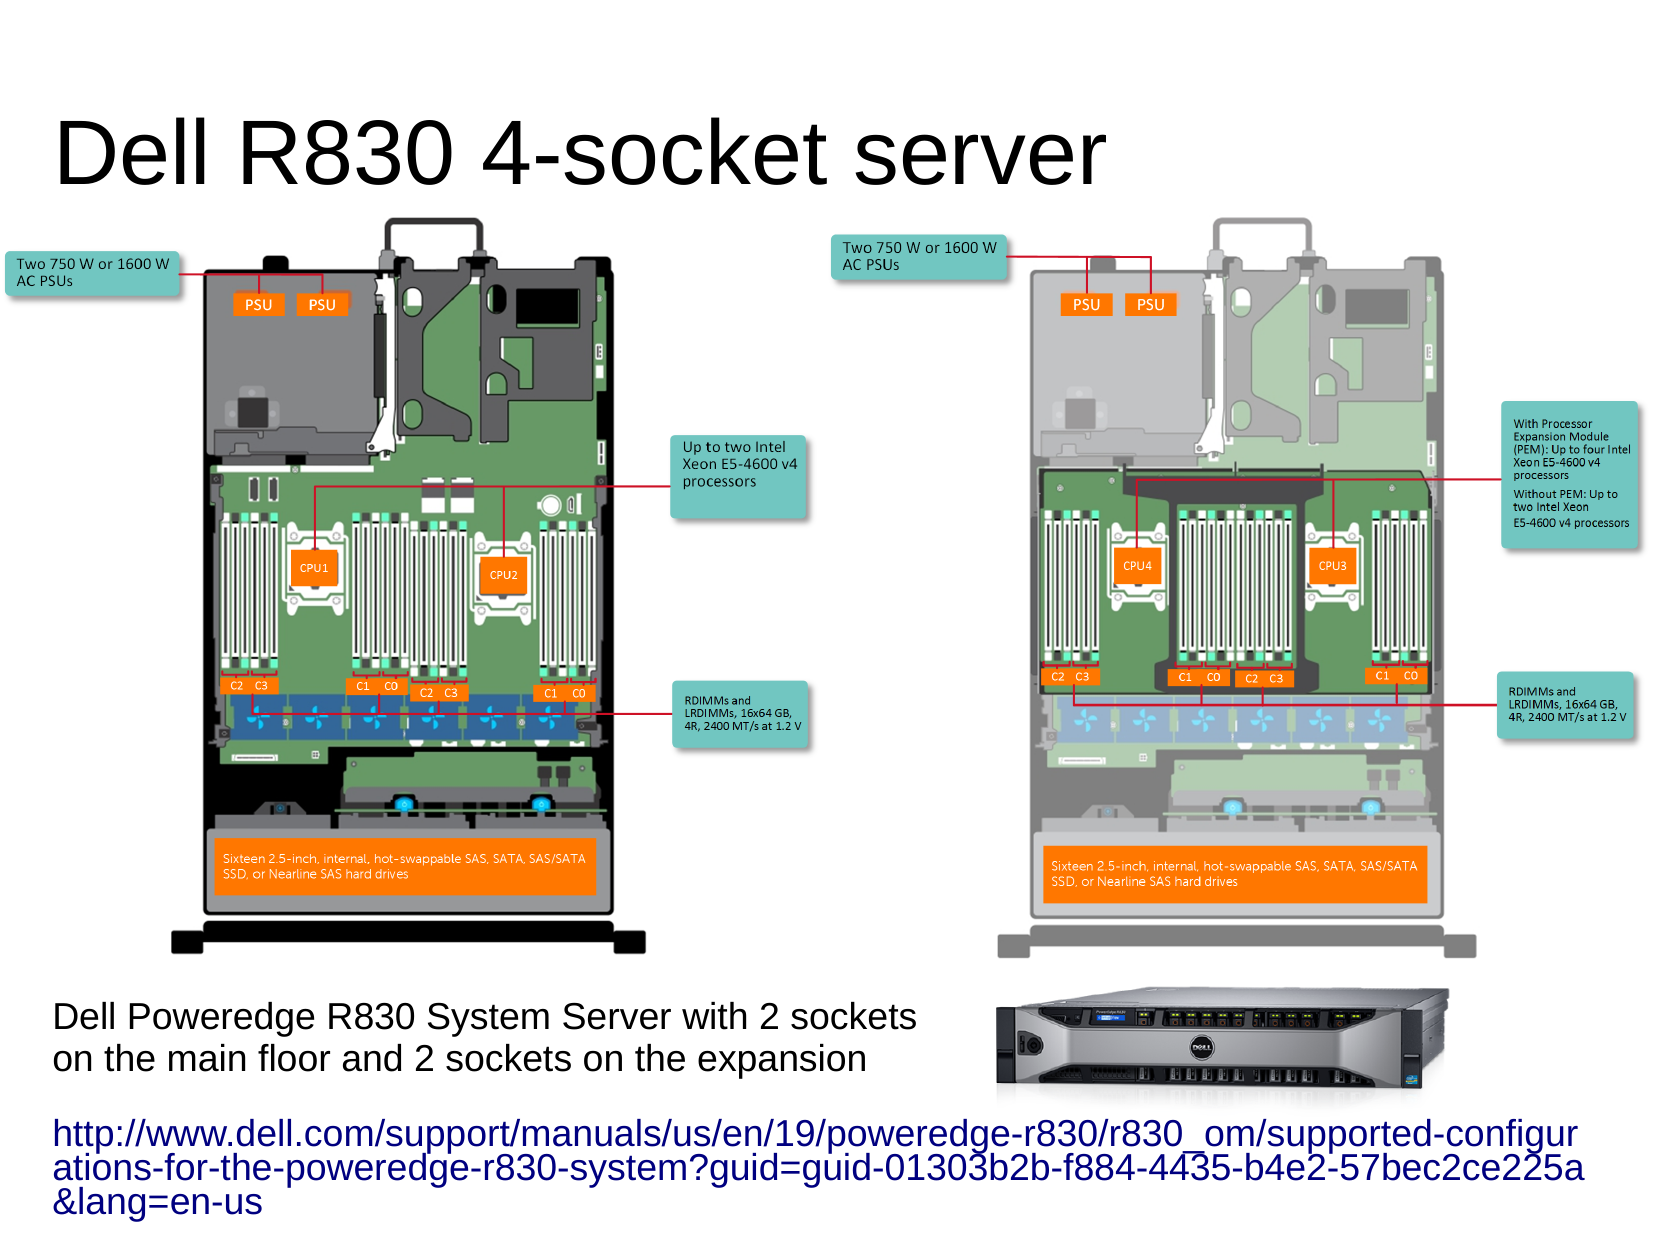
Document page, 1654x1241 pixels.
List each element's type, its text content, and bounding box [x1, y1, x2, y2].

text_box Dell Poweredge R830 System Server with 2 sockets on the main floor and 2 sockets on the expansion [37, 988, 938, 1088]
picture [826, 188, 1651, 1104]
title Dell R830 4-socket server [37, 49, 1126, 257]
picture [0, 193, 821, 982]
text_box http://www.dell.com/support/manuals/us/en/19/poweredge-r830/r830_om/supported-configurations-for-the-poweredge-r830-system?guid=guid-01303b2b-f884-4435-b4e2-57bec2ce225a&lang=en-us [37, 1104, 1613, 1205]
